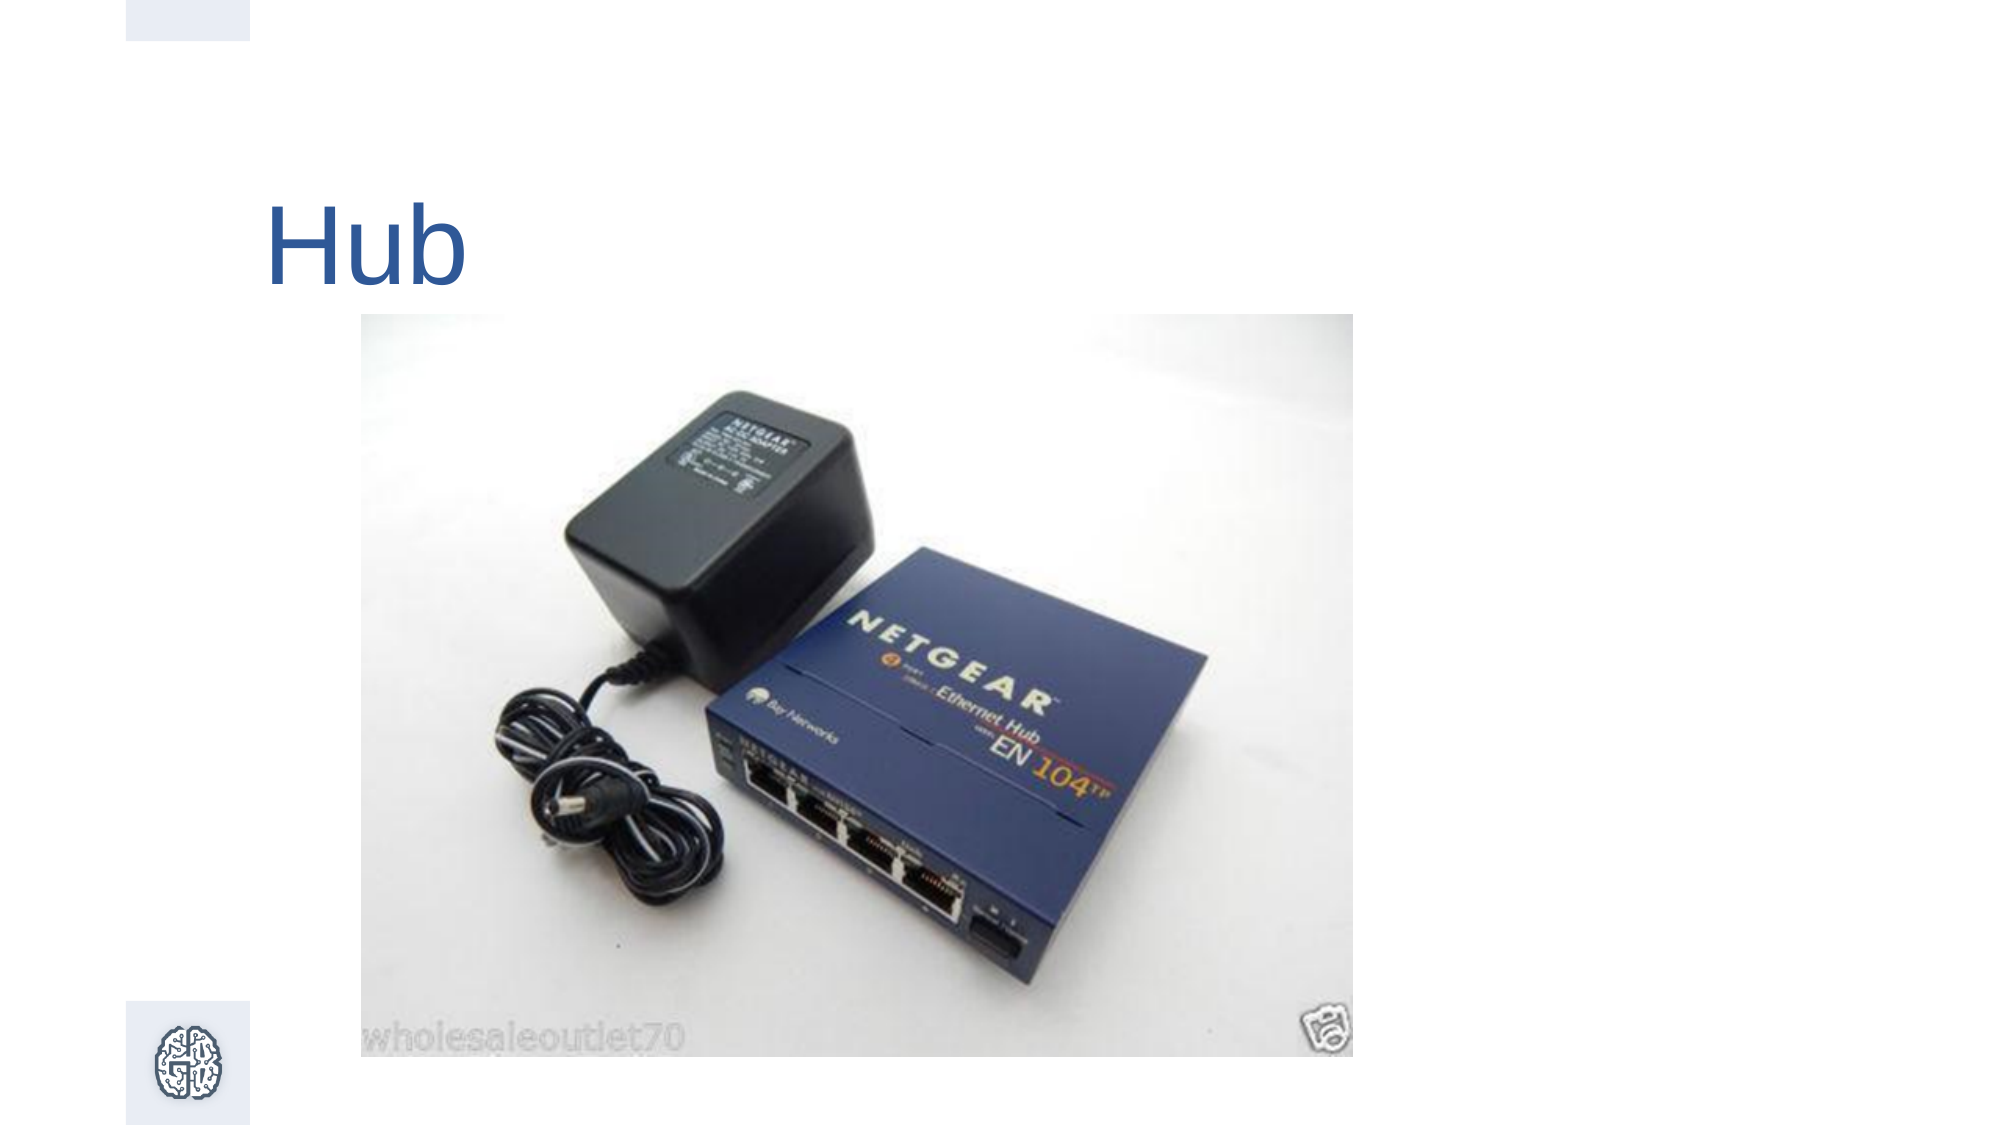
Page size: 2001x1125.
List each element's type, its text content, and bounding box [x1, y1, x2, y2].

picture [361, 314, 1353, 1057]
title Hub [248, 124, 1752, 372]
picture [144, 1016, 232, 1110]
